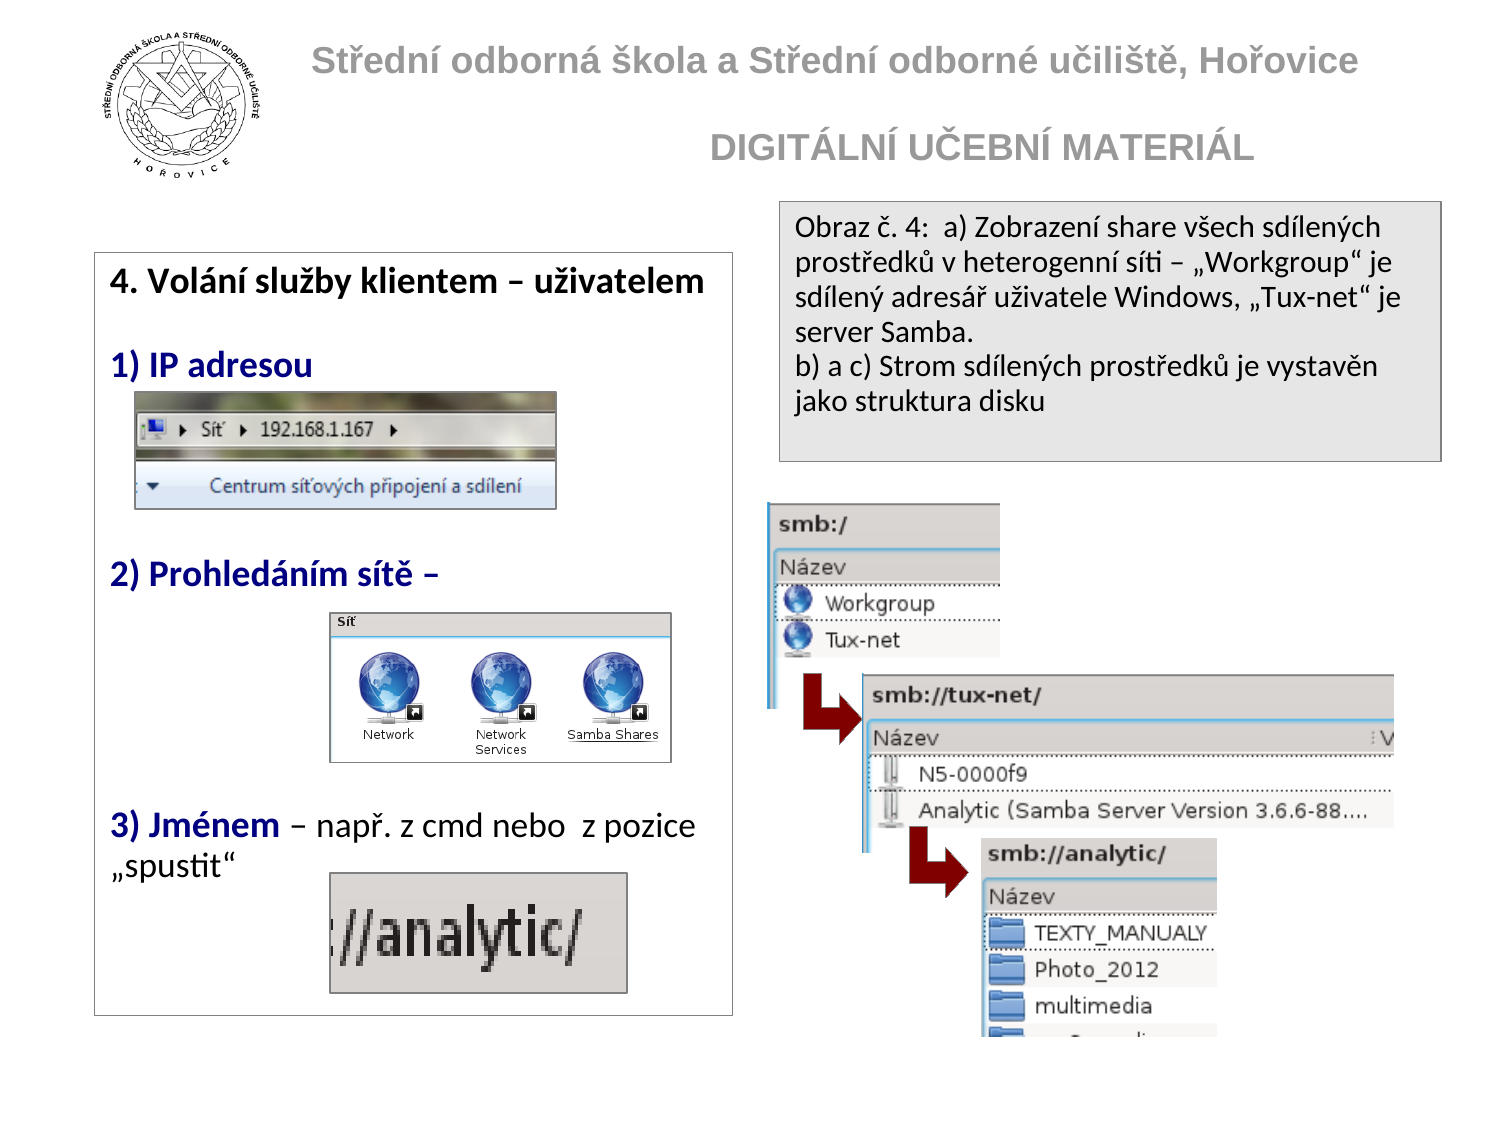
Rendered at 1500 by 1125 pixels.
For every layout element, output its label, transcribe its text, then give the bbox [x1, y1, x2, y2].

text_box Obraz č. 4: a) Zobrazení share všech sdílených prostředků v heterogenní síti – „Workgroup“ je sdílený adresář uživatele Windows, „Tux-net“ je server Samba. b) a c) Strom sdílených prostředků je vystavěn jako struktura disku [779, 201, 1441, 462]
picture [136, 392, 556, 508]
picture [330, 614, 670, 762]
text_box [909, 826, 969, 898]
picture [102, 31, 260, 178]
picture [767, 502, 1394, 1037]
text_box [803, 673, 863, 745]
text_box 4. Volání služby klientem – uživatelem 1) IP adresou 2) Prohledáním sítě – 3) Jménem – např. z cmd nebo z pozice „spustit“ [94, 252, 733, 1016]
picture [330, 874, 626, 993]
